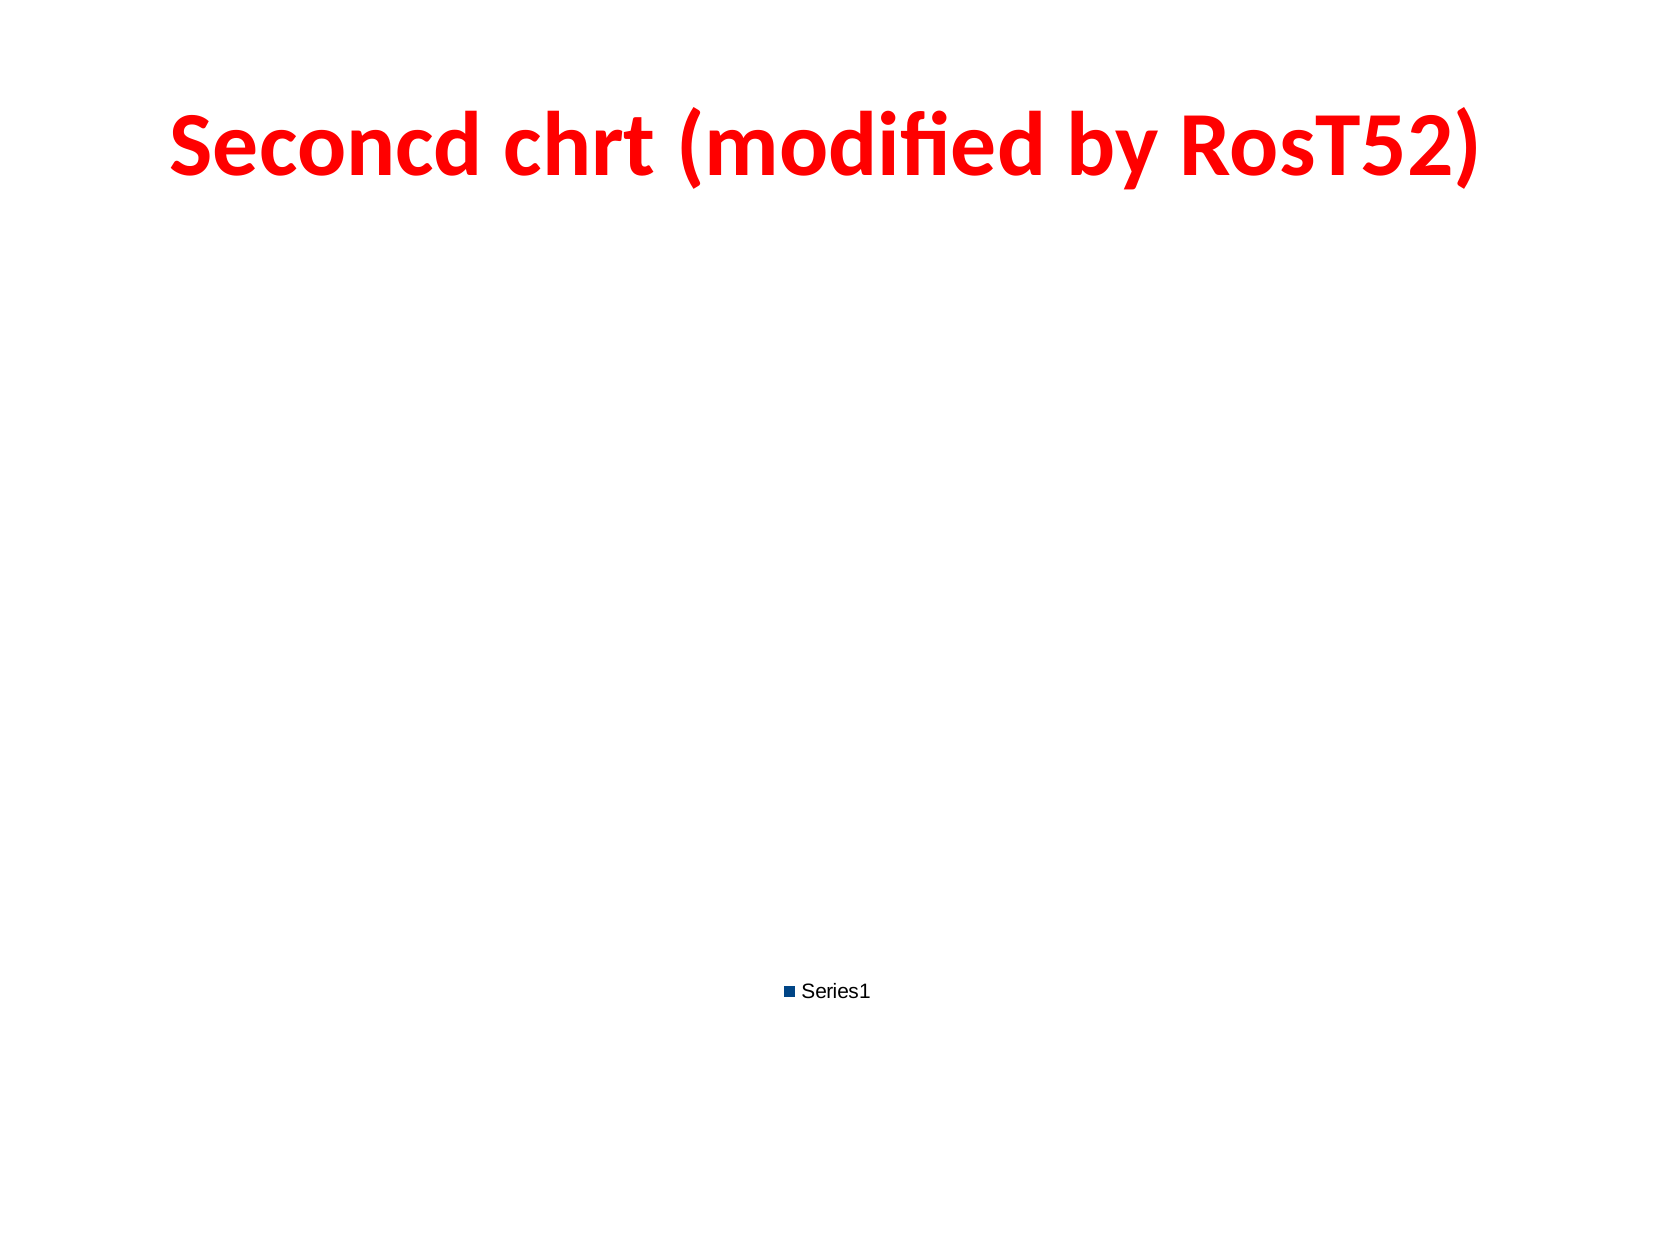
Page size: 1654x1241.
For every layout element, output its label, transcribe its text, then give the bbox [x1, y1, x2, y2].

title Seconcd chrt (modified by RosT52) [82, 49, 1571, 257]
chart [82, 290, 1571, 1010]
